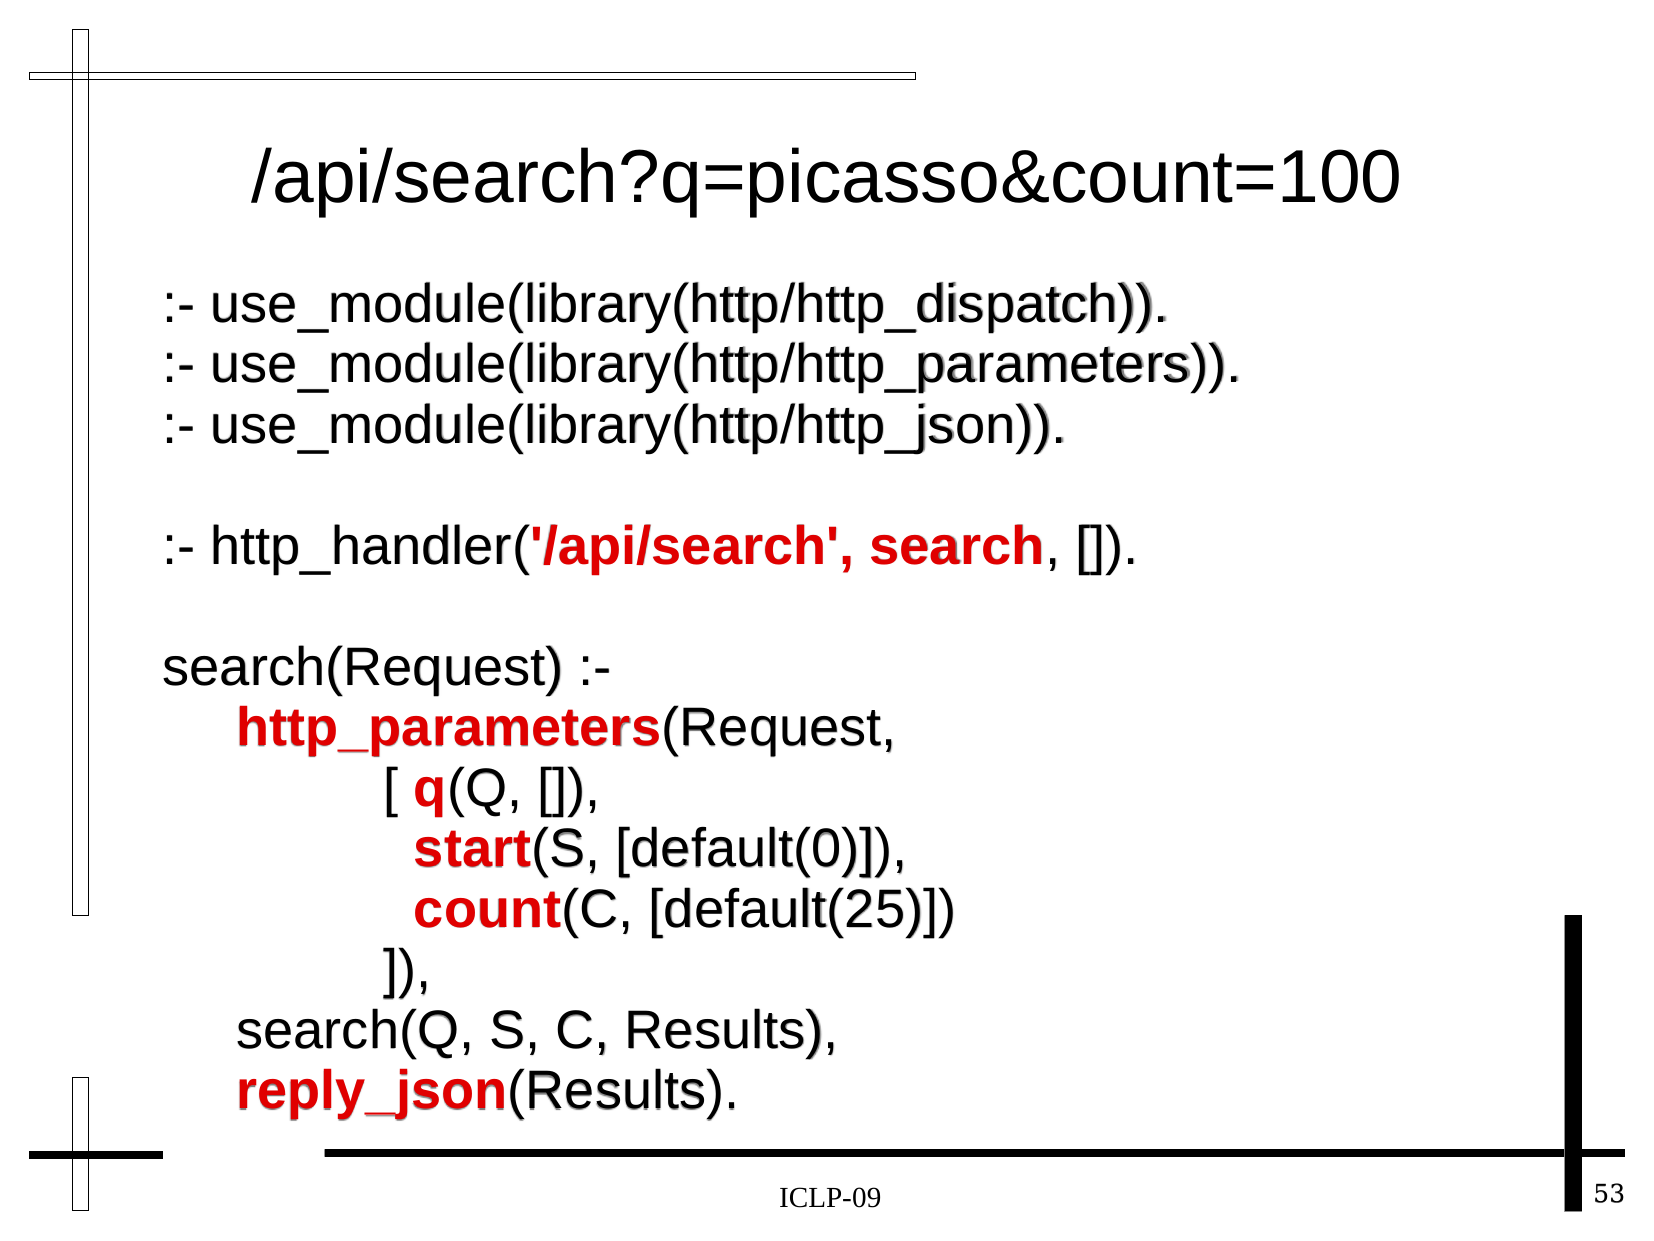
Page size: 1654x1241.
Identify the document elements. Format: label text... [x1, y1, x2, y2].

text_box :- use_module(library(http/http_dispatch)). :- use_module(library(http/http_parameters)). :- use_module(library(http/http_json)). :- http_handler('/api/search', search, []). search(Request) :- http_parameters(Request, [ q(Q, []), start(S, [default(0)]), count(C, [default(25)]) ]), search(Q, S, C, Results), reply_json(Results). [147, 265, 1506, 1129]
title /api/search?q=picasso&count=100 [121, 88, 1534, 266]
